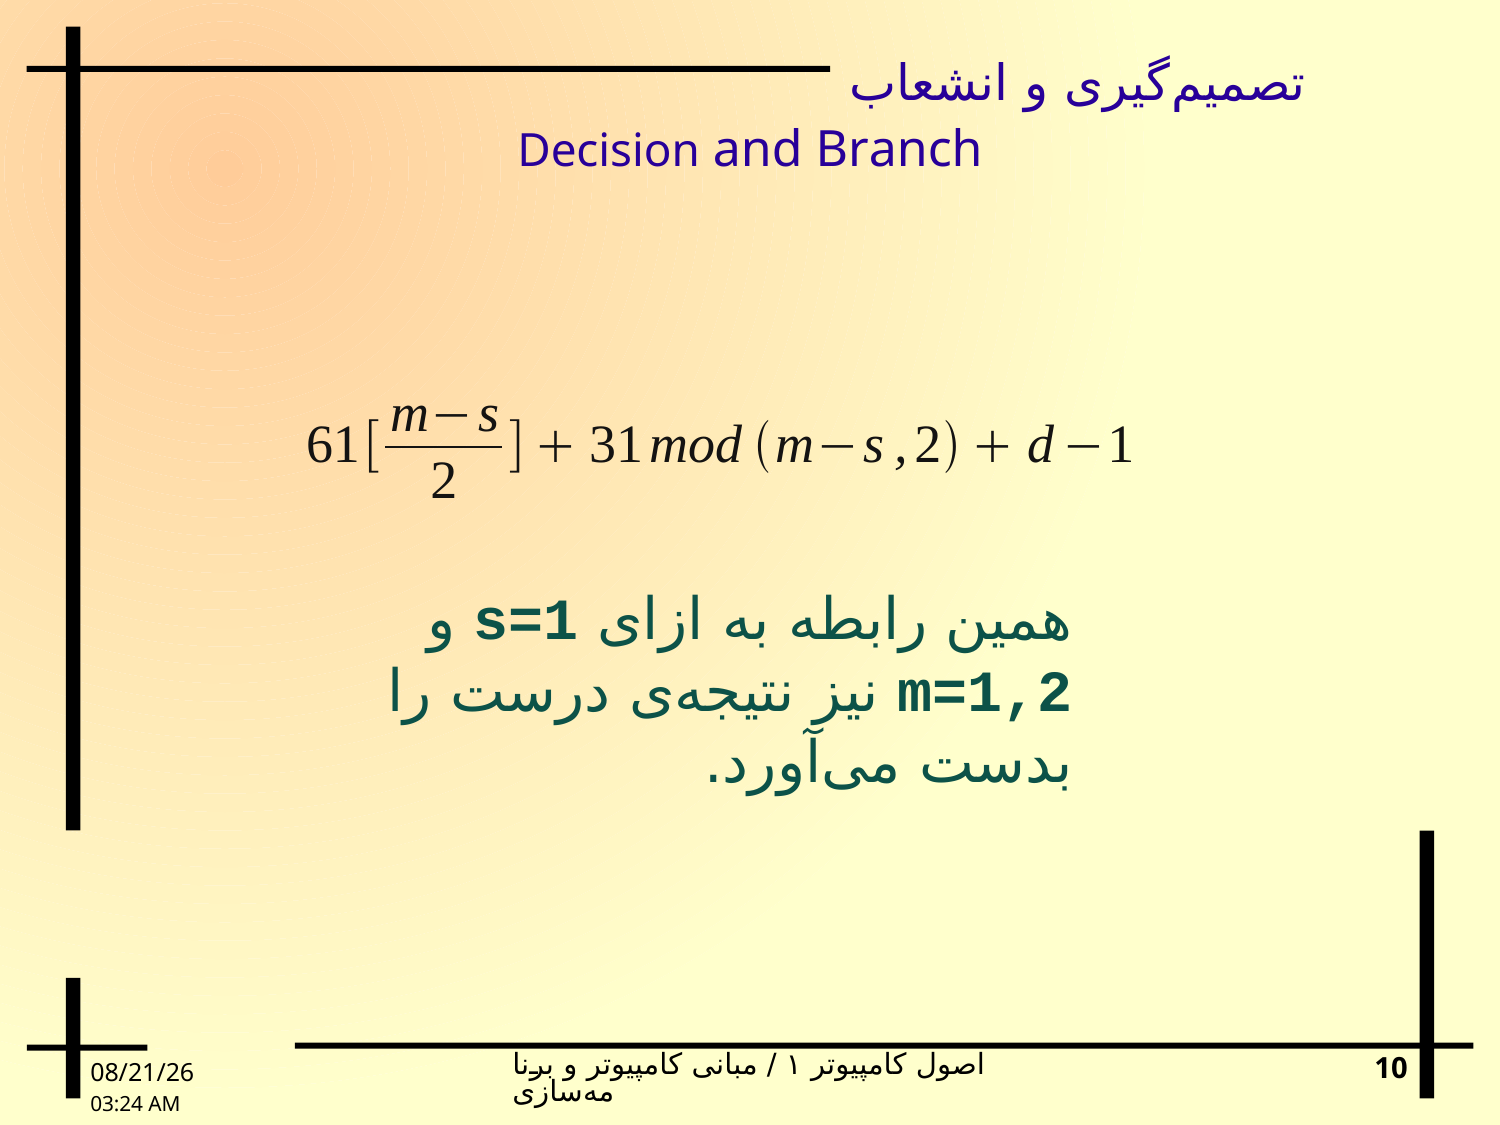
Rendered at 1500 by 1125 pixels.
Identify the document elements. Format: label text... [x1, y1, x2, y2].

list همین رابطه به ازای s=1 و m=1,2 نیز نتیجه‌ی درست را بدست می‌آورد. [337, 585, 1126, 774]
title تصمیم‌گیری و انشعاب Decision and Branch [109, 57, 1391, 178]
chart [299, 383, 1140, 511]
